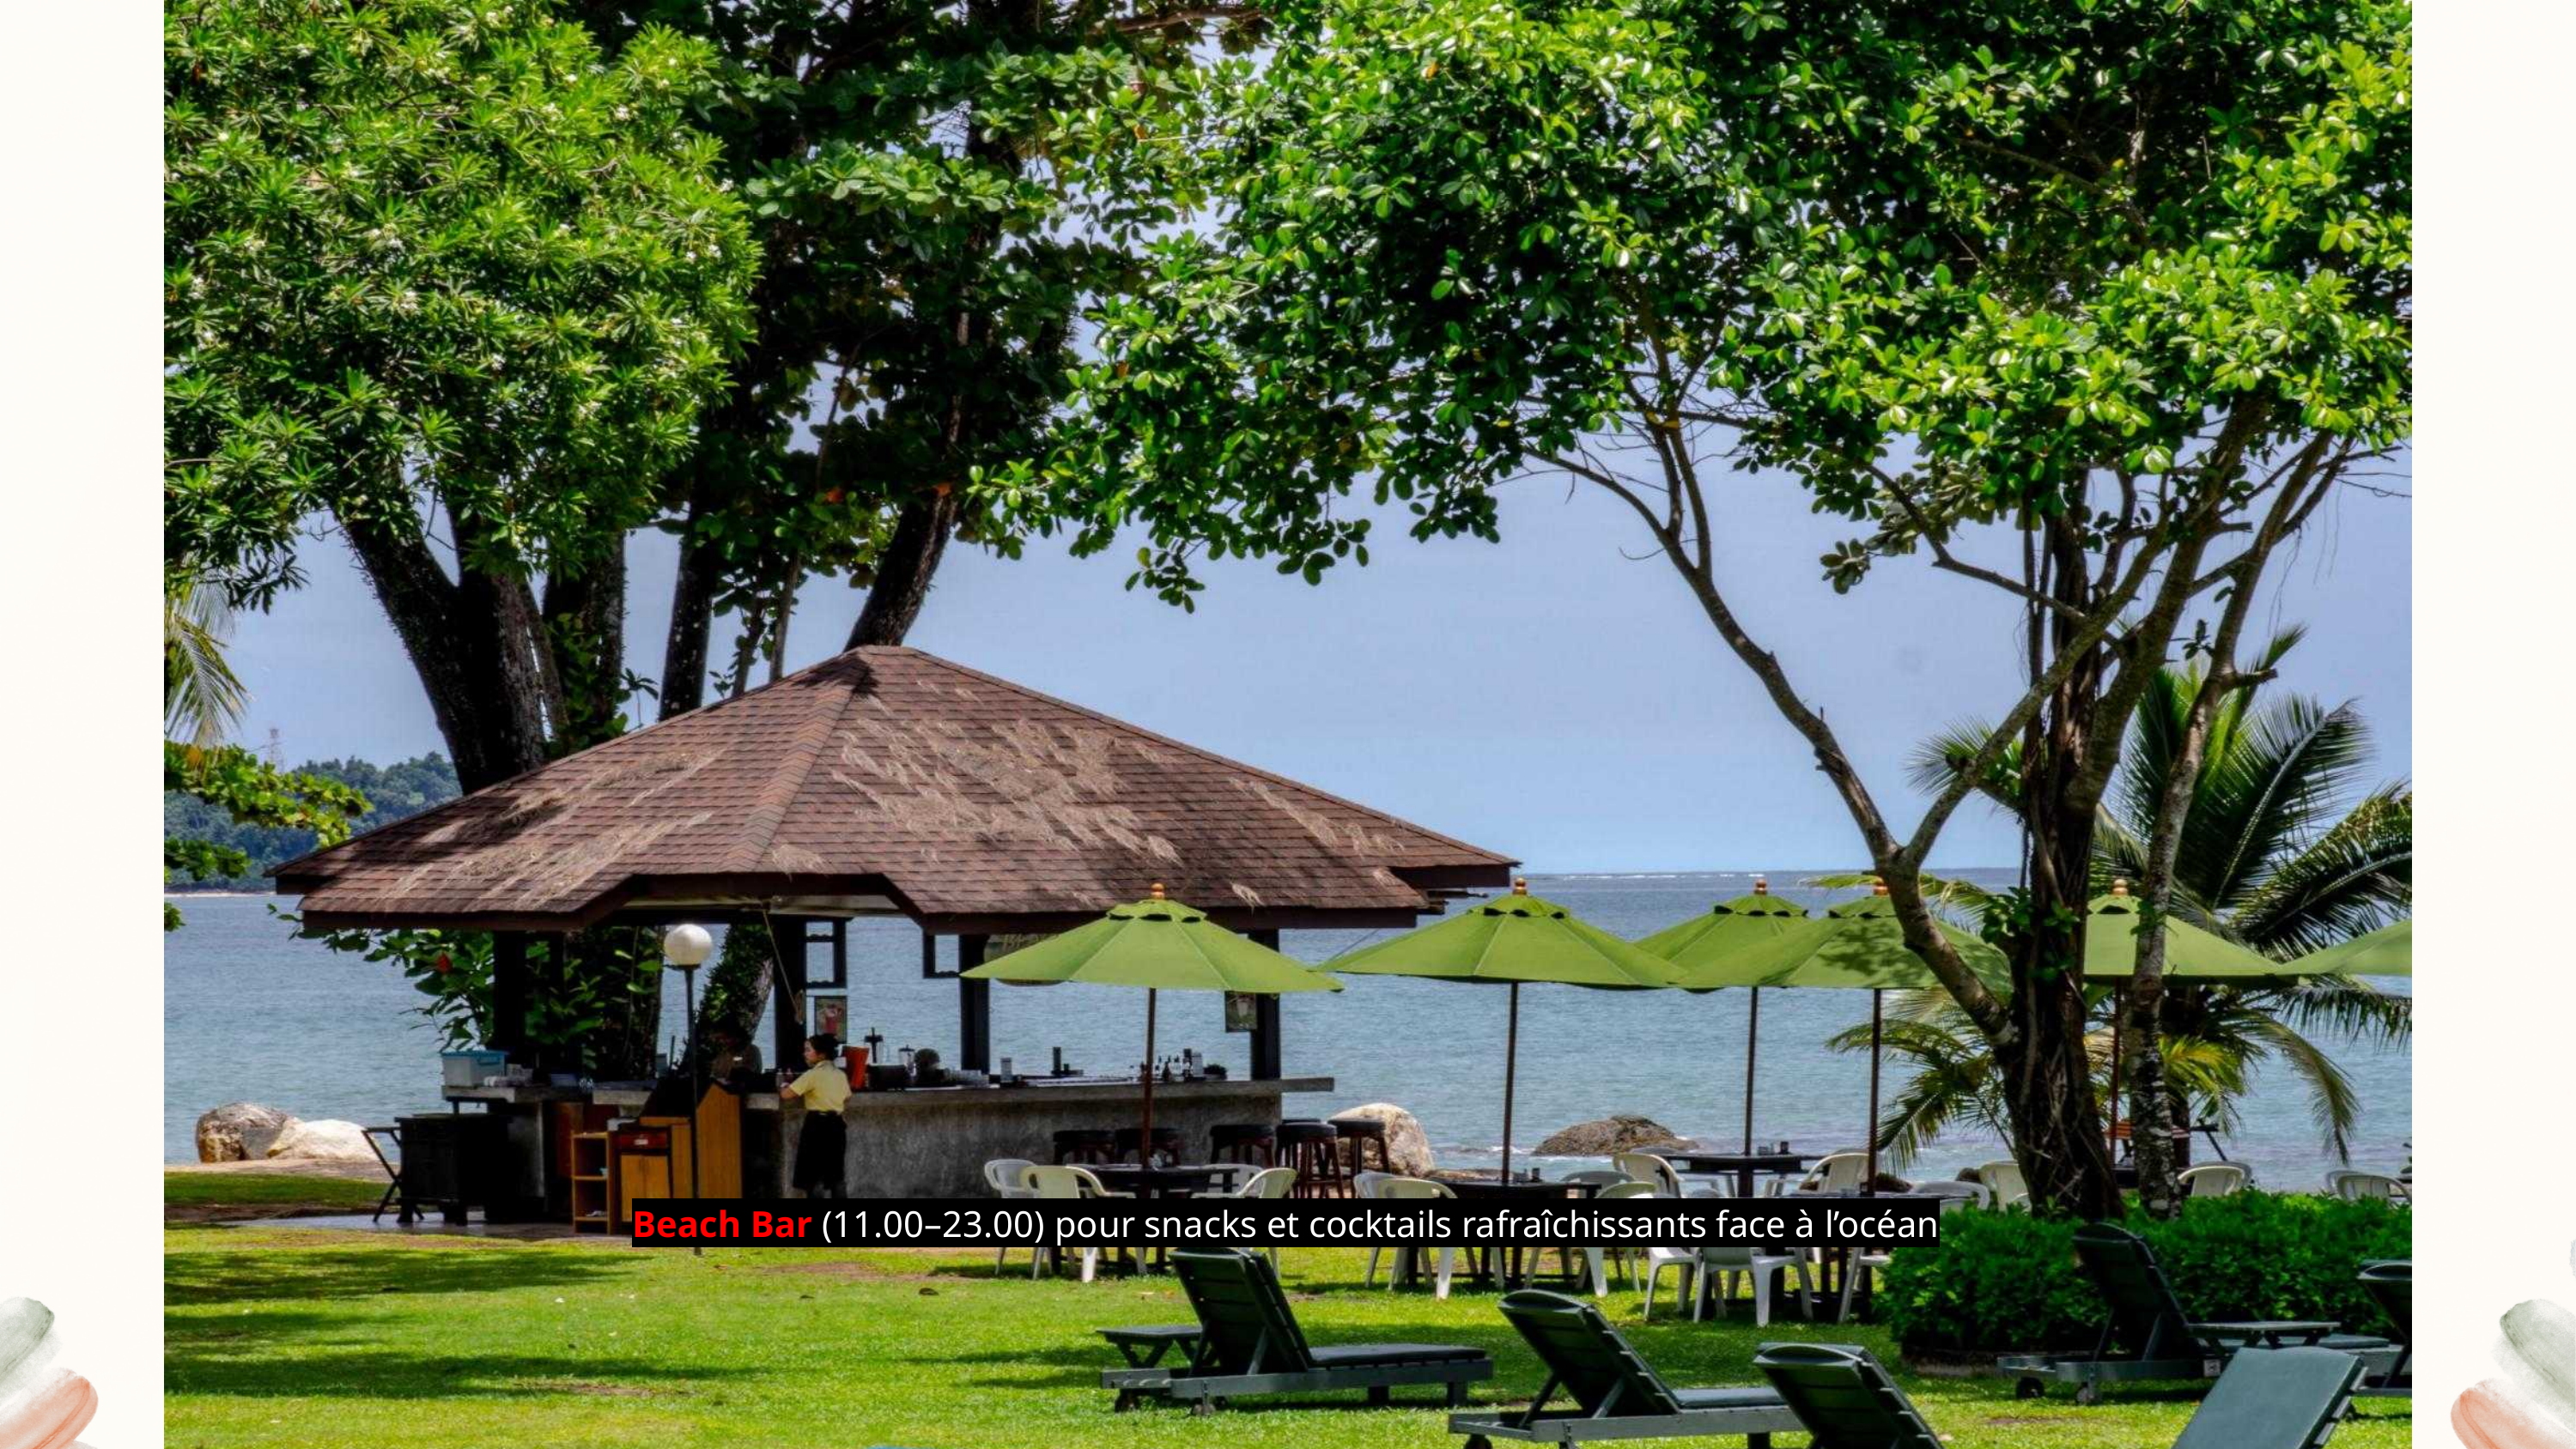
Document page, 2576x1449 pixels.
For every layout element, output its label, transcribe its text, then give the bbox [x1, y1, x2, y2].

picture [0, 0, 2576, 1449]
text_box Beach Bar (11.00–23.00) pour snacks et cocktails rafraîchissants face à l’océan [411, 1191, 2160, 1241]
